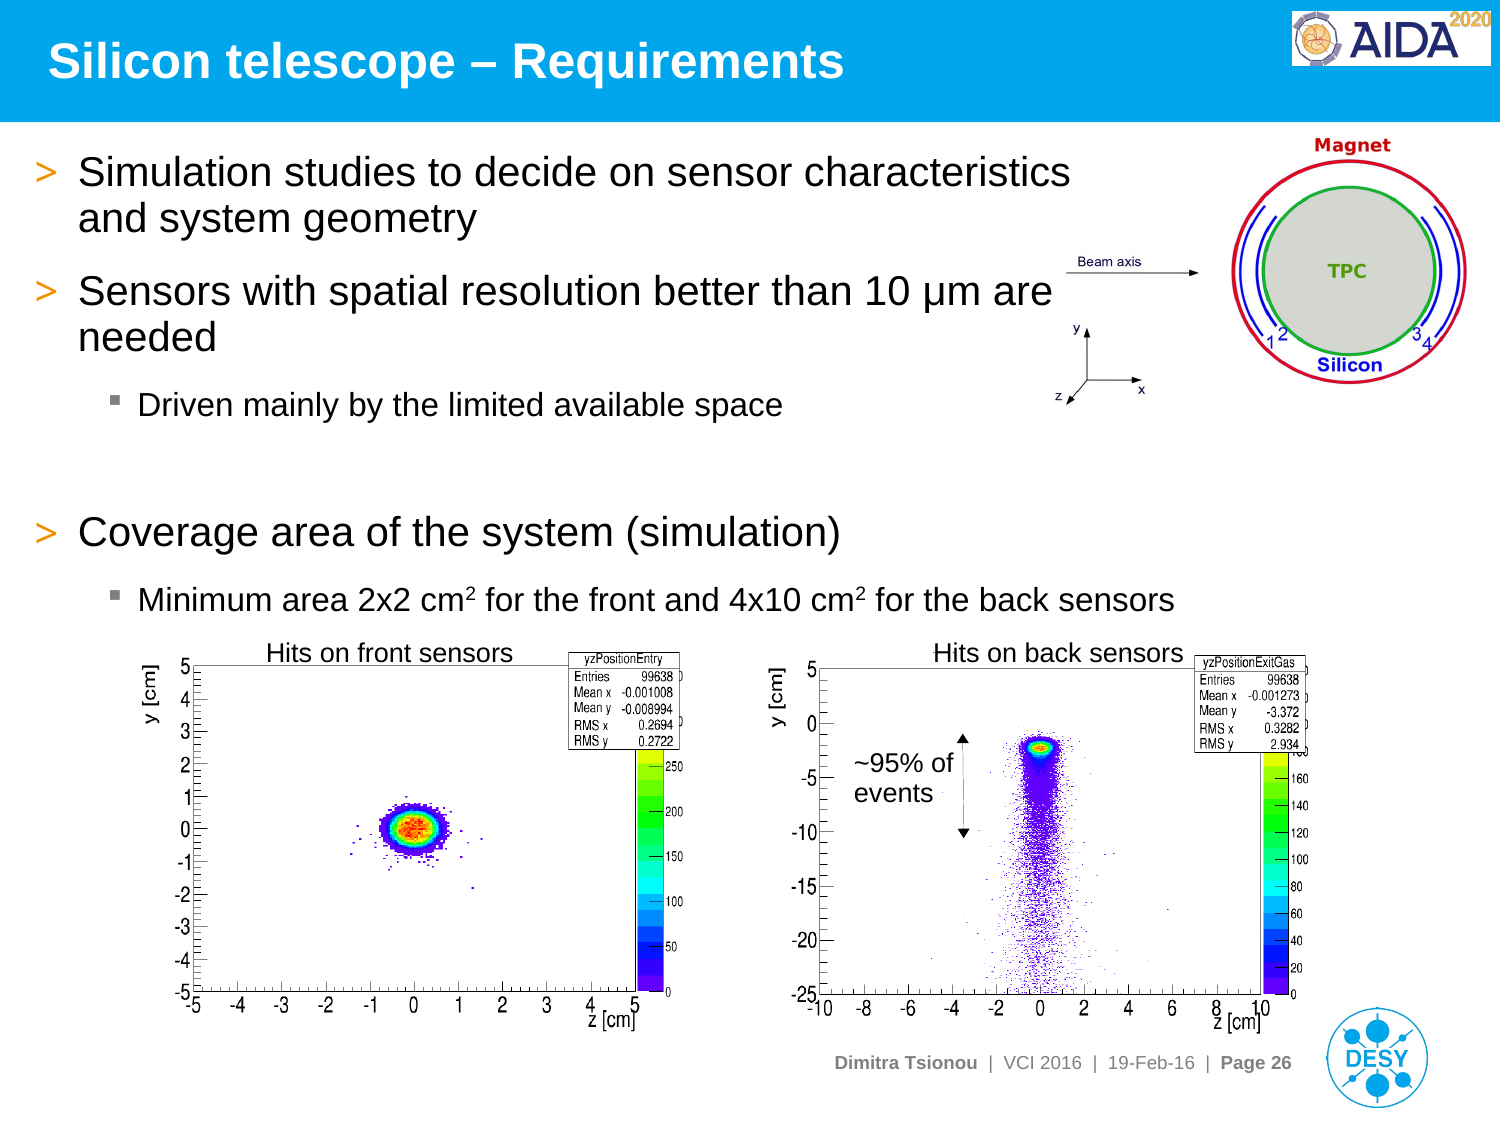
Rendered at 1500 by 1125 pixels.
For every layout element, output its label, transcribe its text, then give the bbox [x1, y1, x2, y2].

picture [1293, 12, 1490, 65]
list Hits on front sensors [222, 638, 563, 686]
picture [1046, 129, 1473, 409]
picture [762, 652, 1313, 1043]
list Coverage area of the system (simulation) Minimum area 2x2 cm2 for the front and 4x10 cm2 for the back sensors [34, 508, 1433, 621]
picture [1326, 1007, 1428, 1108]
picture [140, 649, 690, 1036]
title Silicon telescope – Requirements [47, 16, 1446, 107]
list ~95% of events [810, 748, 989, 809]
list Simulation studies to decide on sensor characteristics and system geometry Sensors with spatial resolution better than 10 μm are needed Driven mainly by the limited available space [34, 148, 1074, 425]
list Hits on back sensors [889, 638, 1230, 686]
